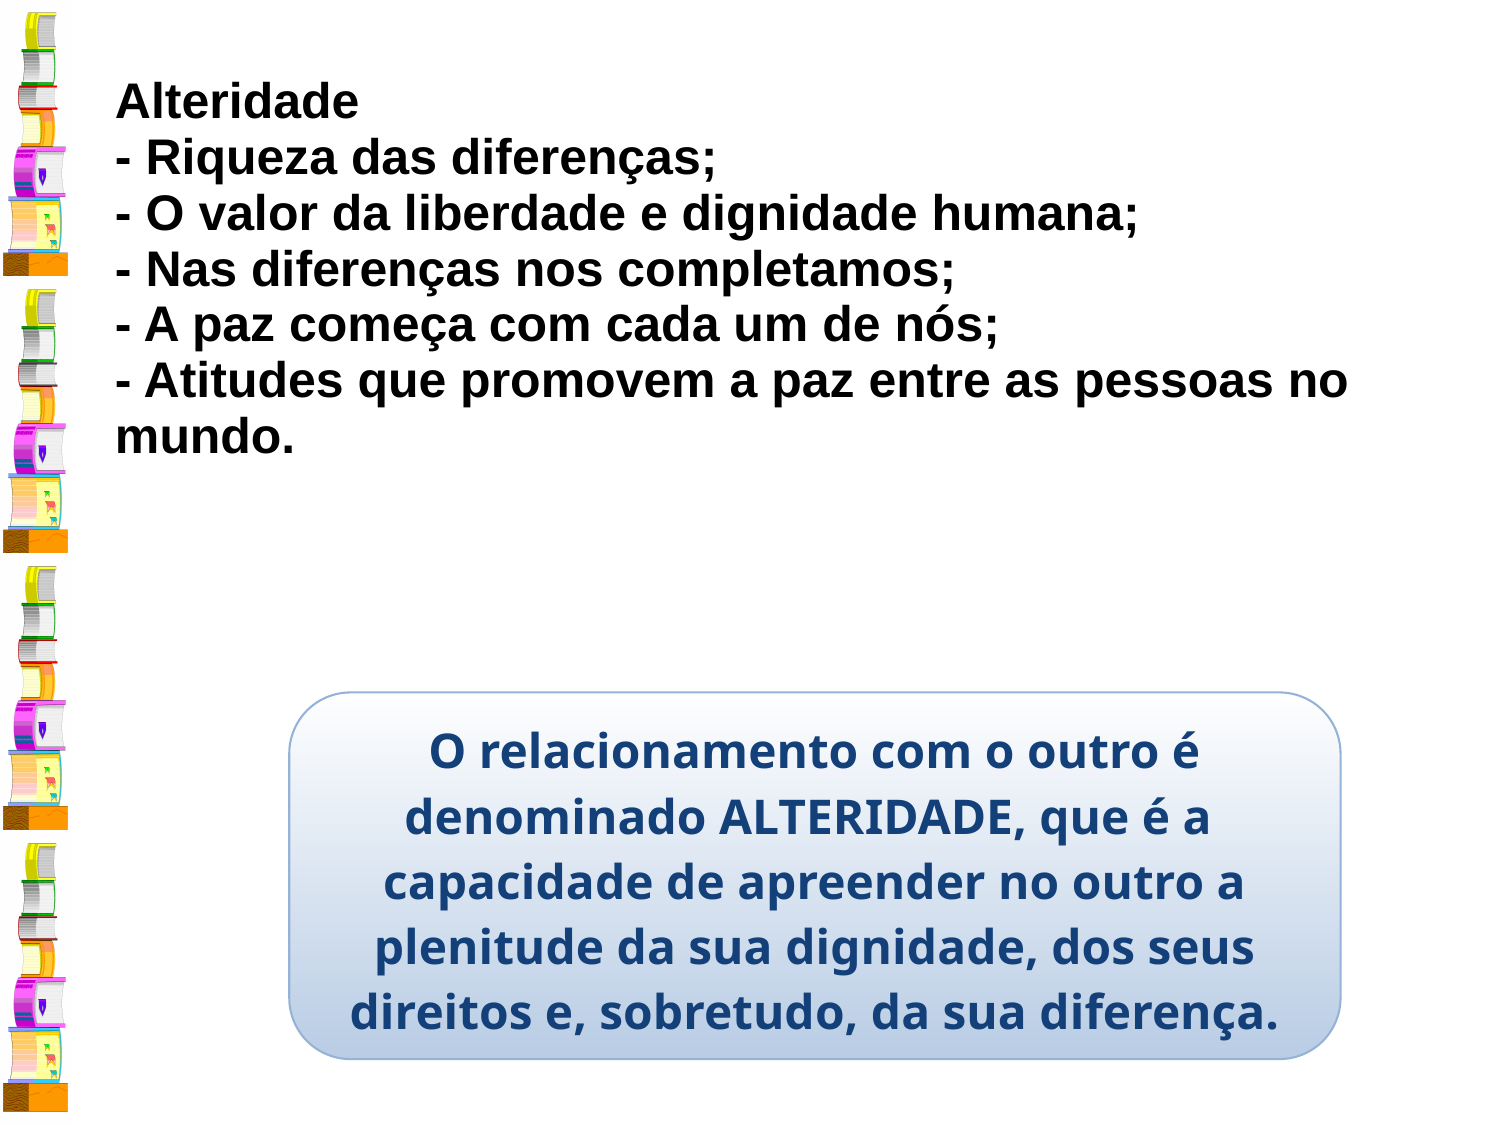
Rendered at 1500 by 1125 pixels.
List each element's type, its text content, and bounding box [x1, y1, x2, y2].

text_box O relacionamento com o outro é denominado ALTERIDADE, que é a capacidade de apreender no outro a plenitude da sua dignidade, dos seus direitos e, sobretudo, da sua diferença. [289, 692, 1341, 1060]
picture [0, 0, 71, 1125]
text_box Alteridade - Riqueza das diferenças; - O valor da liberdade e dignidade humana; - Nas diferenças nos completamos; - A paz começa com cada um de nós; - Atitudes que promovem a paz entre as pessoas no mundo. [100, 66, 1454, 567]
